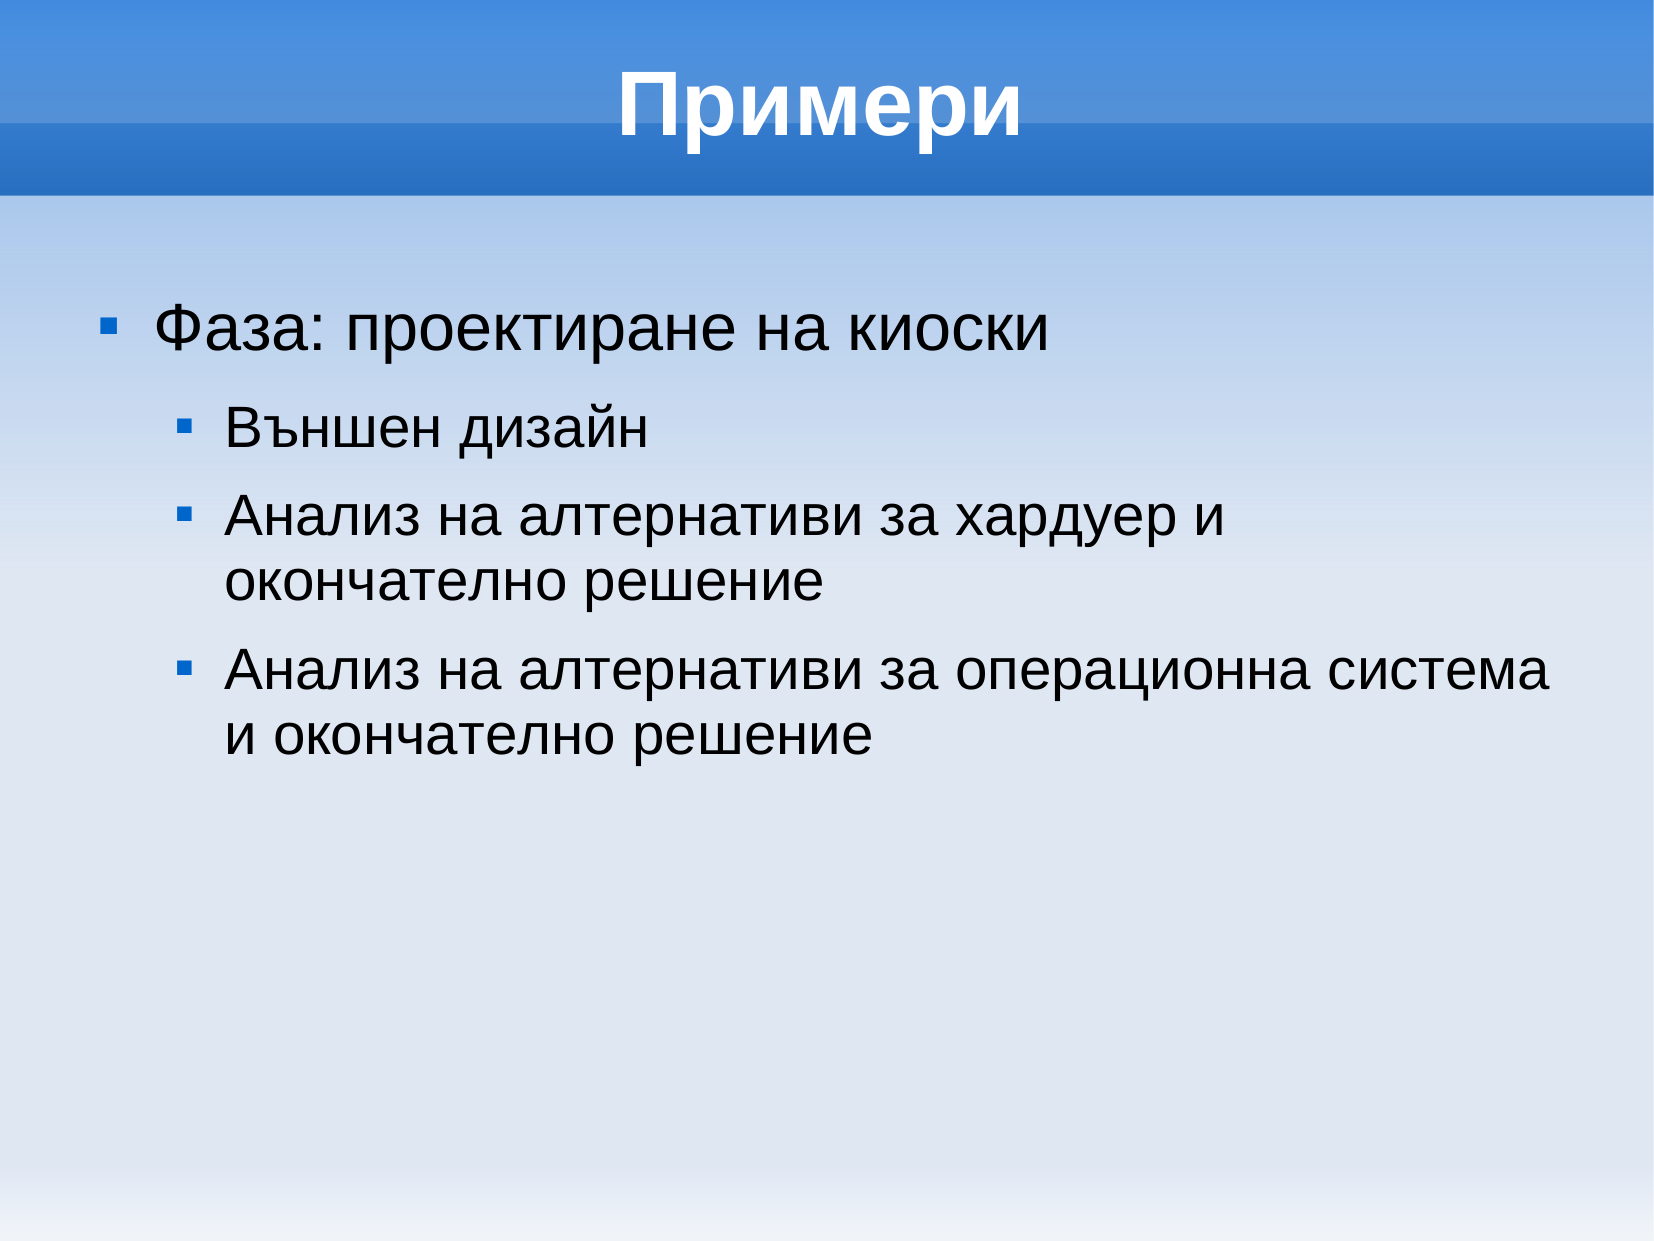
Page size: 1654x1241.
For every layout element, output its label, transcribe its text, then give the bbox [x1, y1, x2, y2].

title Примери [76, 7, 1565, 200]
list Фаза: проектиране на киоски Външен дизайн Анализ на алтернативи за хардуер и окончателно решение Анализ на алтернативи за операционна система и окончателно решение [82, 290, 1571, 1094]
picture [0, 0, 1654, 1241]
